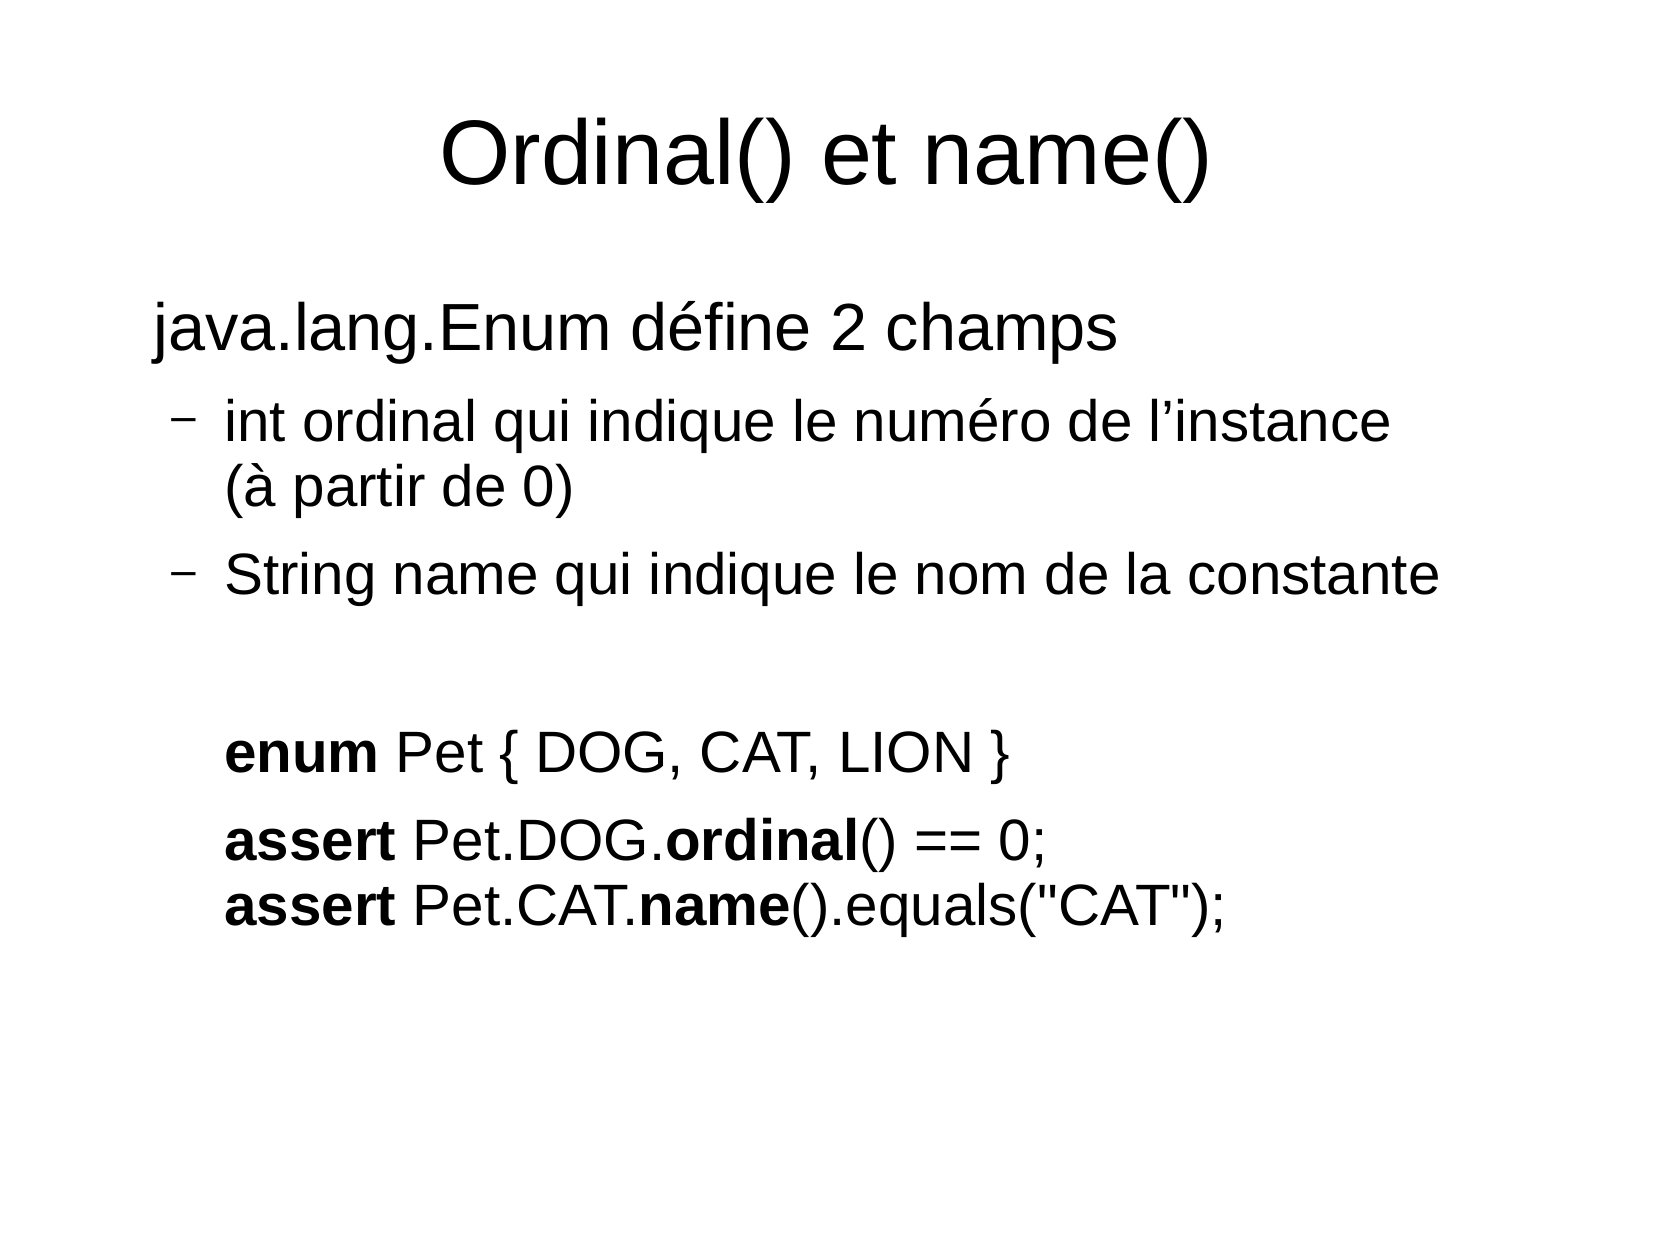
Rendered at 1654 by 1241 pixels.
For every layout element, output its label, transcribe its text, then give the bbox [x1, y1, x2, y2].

title Ordinal() et name() [82, 49, 1571, 257]
list java.lang.Enum défine 2 champs int ordinal qui indique le numéro de l’instance (à partir de 0) String name qui indique le nom de la constante enum Pet { DOG, CAT, LION } assert Pet.DOG.ordinal() == 0; assert Pet.CAT.name().equals("CAT"); [82, 290, 1571, 1010]
